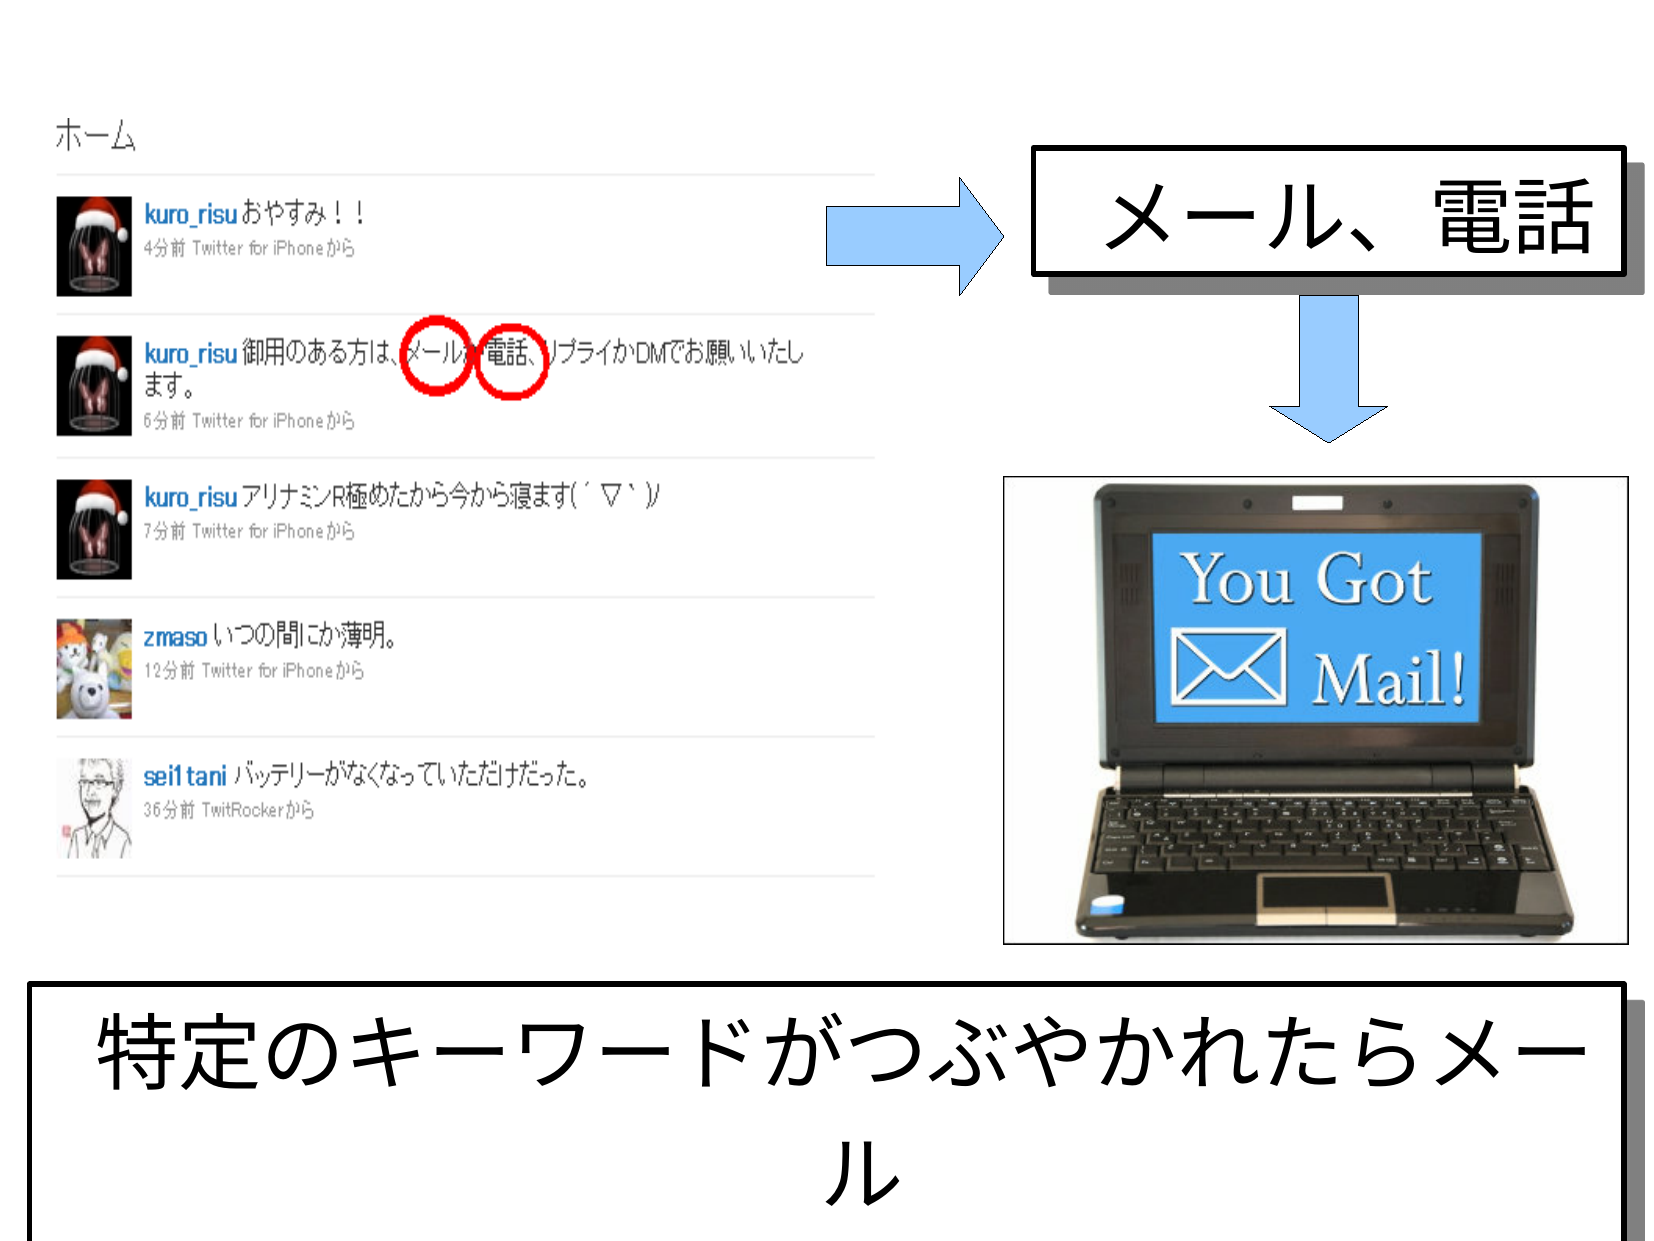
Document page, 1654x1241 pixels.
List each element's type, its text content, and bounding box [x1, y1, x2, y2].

picture [1003, 476, 1629, 945]
text_box 特定のキーワードがつぶやかれたらメール 送信 [29, 984, 1625, 1182]
text_box メール、電話 [1033, 147, 1625, 266]
text_box [1269, 295, 1388, 443]
text_box [826, 177, 1004, 296]
picture [32, 118, 886, 886]
